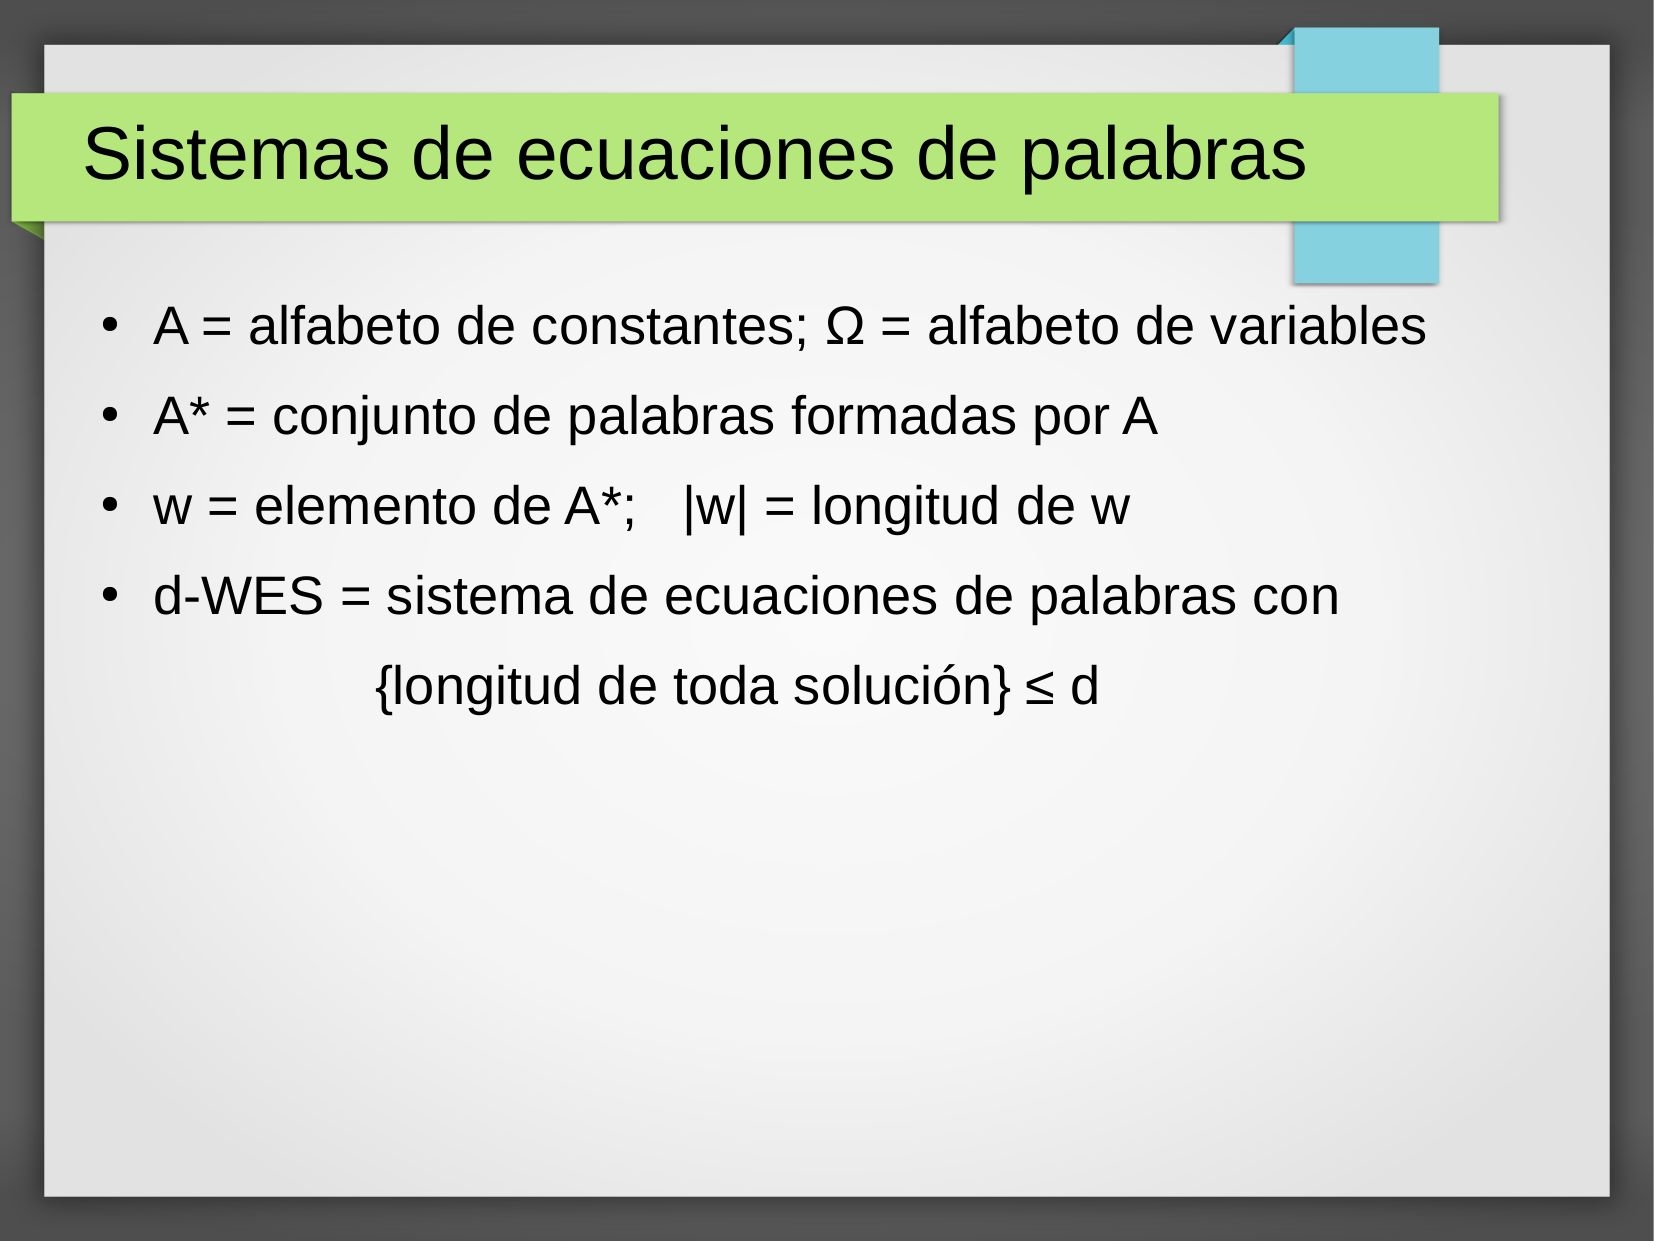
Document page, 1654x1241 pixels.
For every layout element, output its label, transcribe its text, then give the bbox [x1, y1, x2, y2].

title Sistemas de ecuaciones de palabras [82, 94, 1441, 213]
picture [0, 0, 1654, 1241]
list A = alfabeto de constantes; Ω = alfabeto de variables A* = conjunto de palabras formadas por A w = elemento de A*; |w| = longitud de w d-WES = sistema de ecuaciones de palabras con {longitud de toda solución} ≤ d [82, 295, 1571, 1015]
